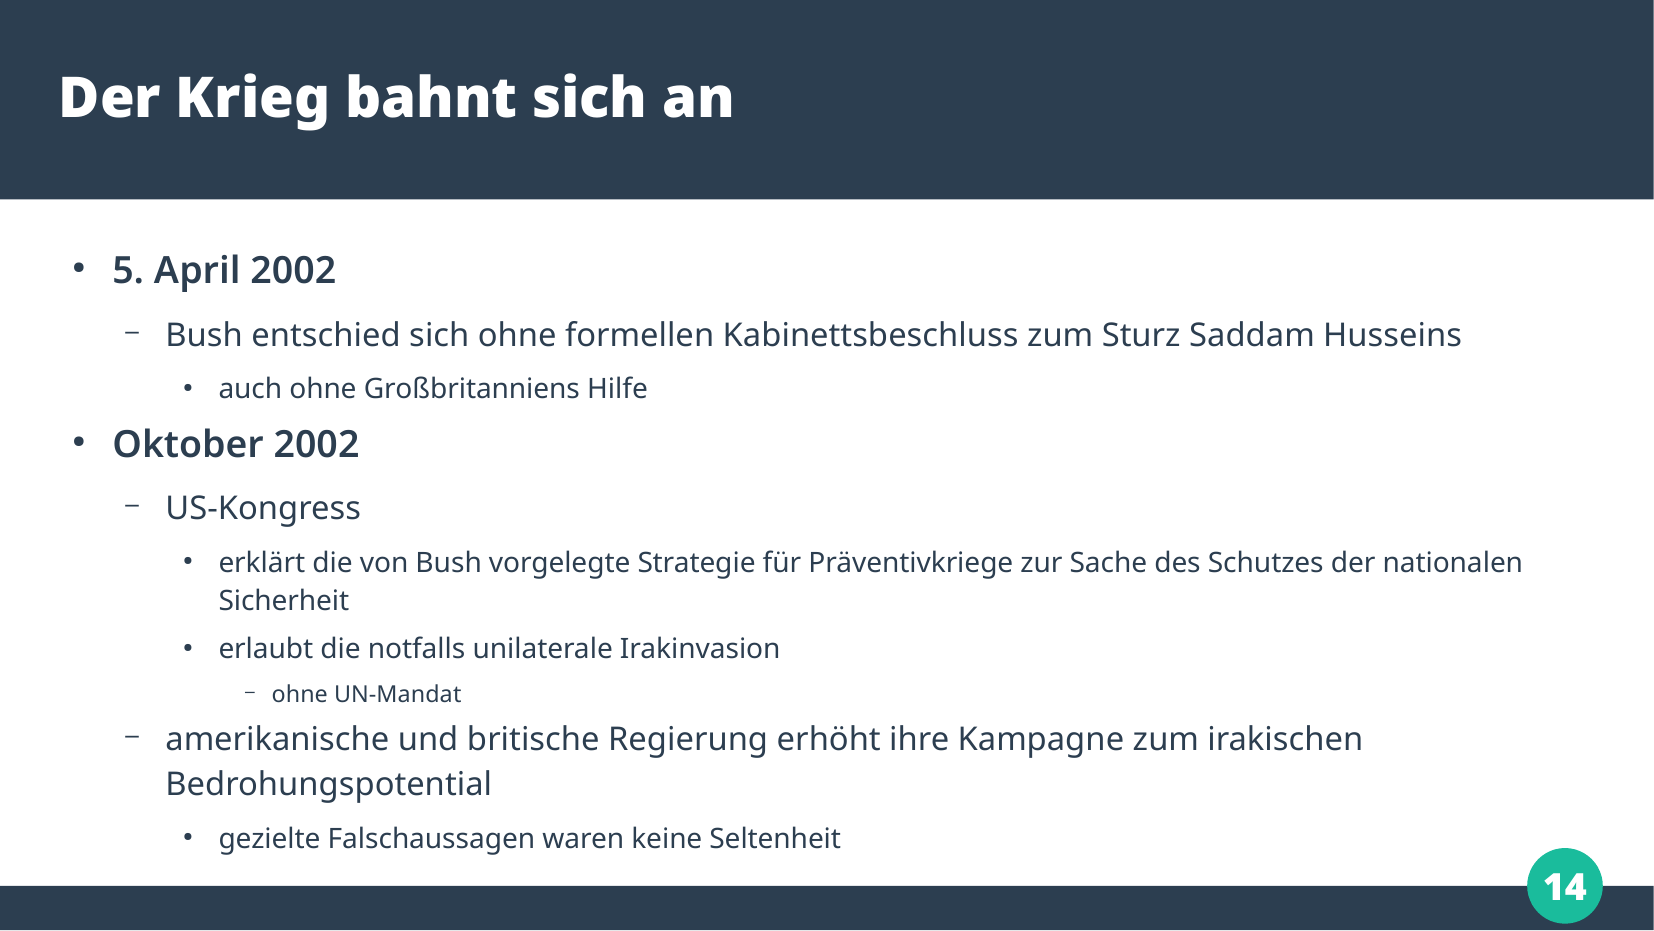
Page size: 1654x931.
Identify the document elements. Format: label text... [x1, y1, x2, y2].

title Der Krieg bahnt sich an [59, 37, 1595, 155]
list 5. April 2002 Bush entschied sich ohne formellen Kabinettsbeschluss zum Sturz Saddam Husseins auch ohne Großbritanniens Hilfe Oktober 2002 US-Kongress erklärt die von Bush vorgelegte Strategie für Präventivkriege zur Sache des Schutzes der nationalen Sicherheit erlaubt die notfalls unilaterale Irakinvasion ohne UN-Mandat amerikanische und britische Regierung erhöht ihre Kampagne zum irakischen Bedrohungspotential gezielte Falschaussagen waren keine Seltenheit [59, 243, 1595, 864]
